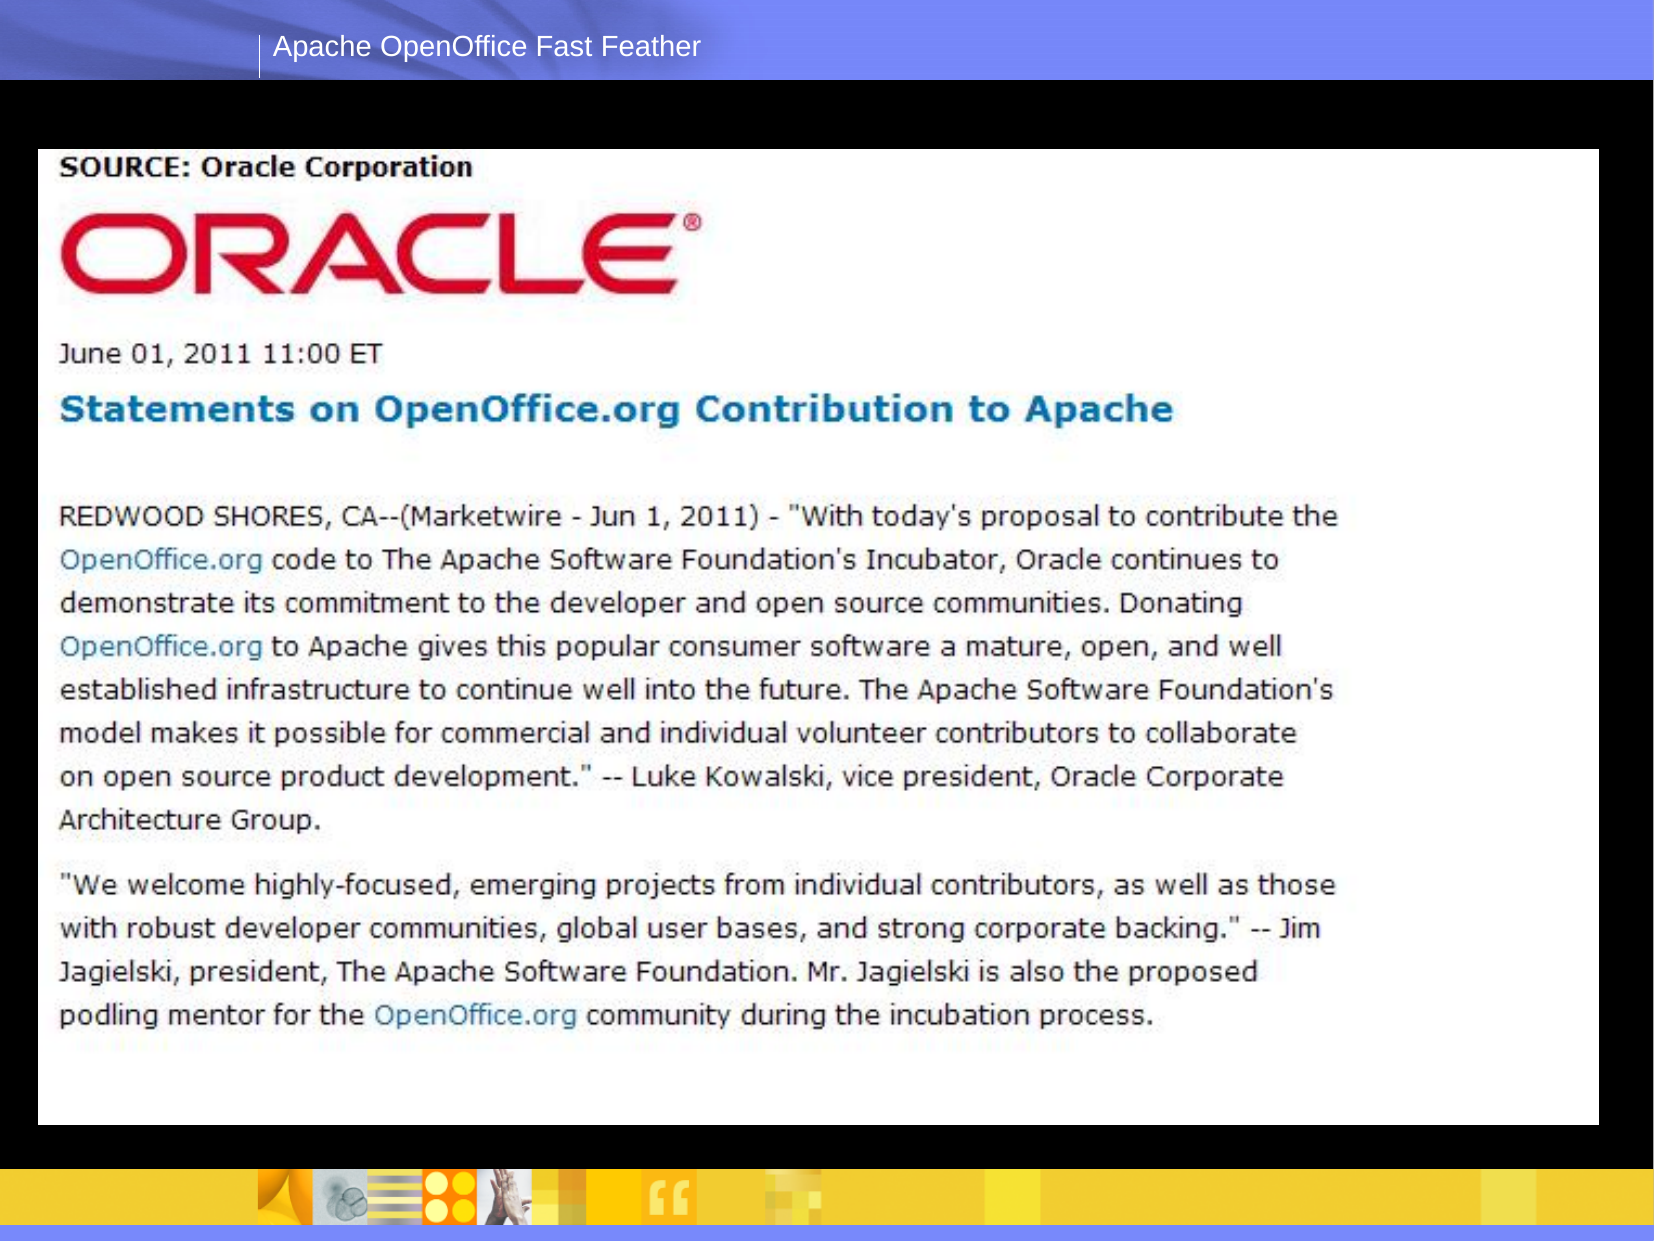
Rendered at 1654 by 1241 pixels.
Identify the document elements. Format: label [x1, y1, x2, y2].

picture [0, 1169, 1654, 1225]
picture [38, 149, 1599, 1126]
picture [0, 0, 1654, 80]
